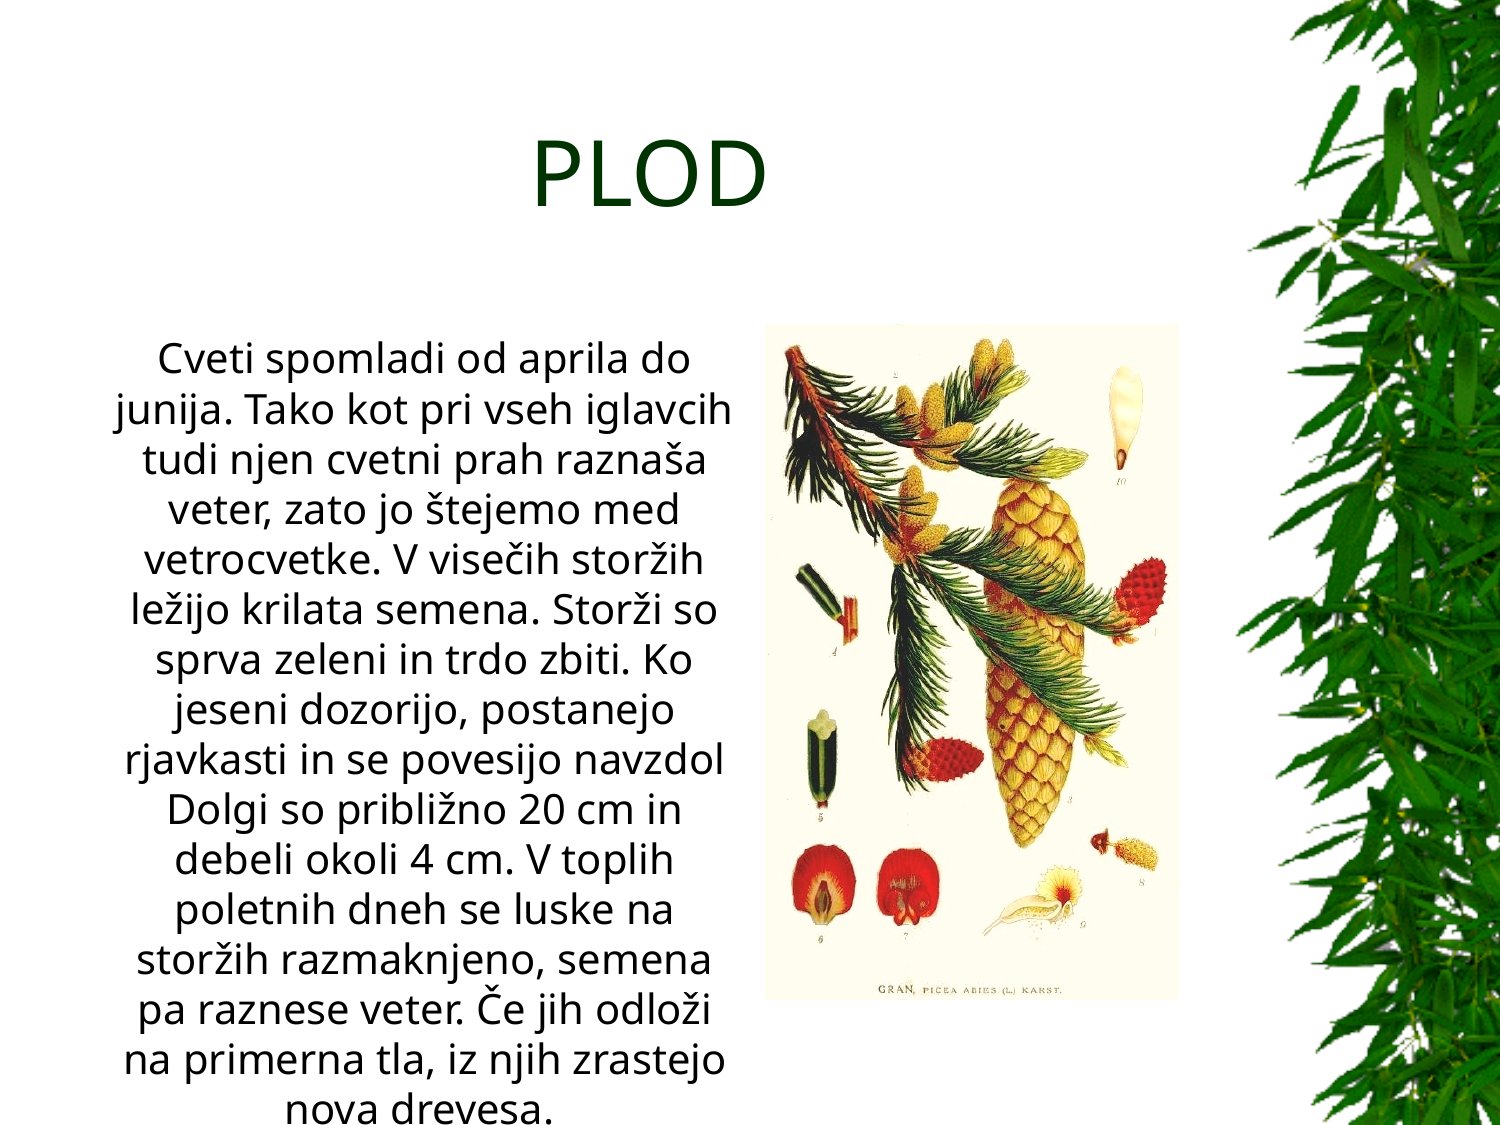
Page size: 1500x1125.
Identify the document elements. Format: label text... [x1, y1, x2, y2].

title PLOD [37, 107, 1263, 233]
text_box Cveti spomladi od aprila do junija. Tako kot pri vseh iglavcih tudi njen cvetni prah raznaša veter, zato jo štejemo med vetrocvetke. V visečih storžih ležijo krilata semena. Storži so sprva zeleni in trdo zbiti. Ko jeseni dozorijo, postanejo rjavkasti in se povesijo navzdol Dolgi so približno 20 cm in debeli okoli 4 cm. V toplih poletnih dneh se luske na storžih razmaknjeno, semena pa raznese veter. Če jih odloži na primerna tla, iz njih zrastejo nova drevesa. [99, 324, 750, 1125]
picture [765, 324, 1179, 1000]
picture [1206, 0, 1500, 1125]
